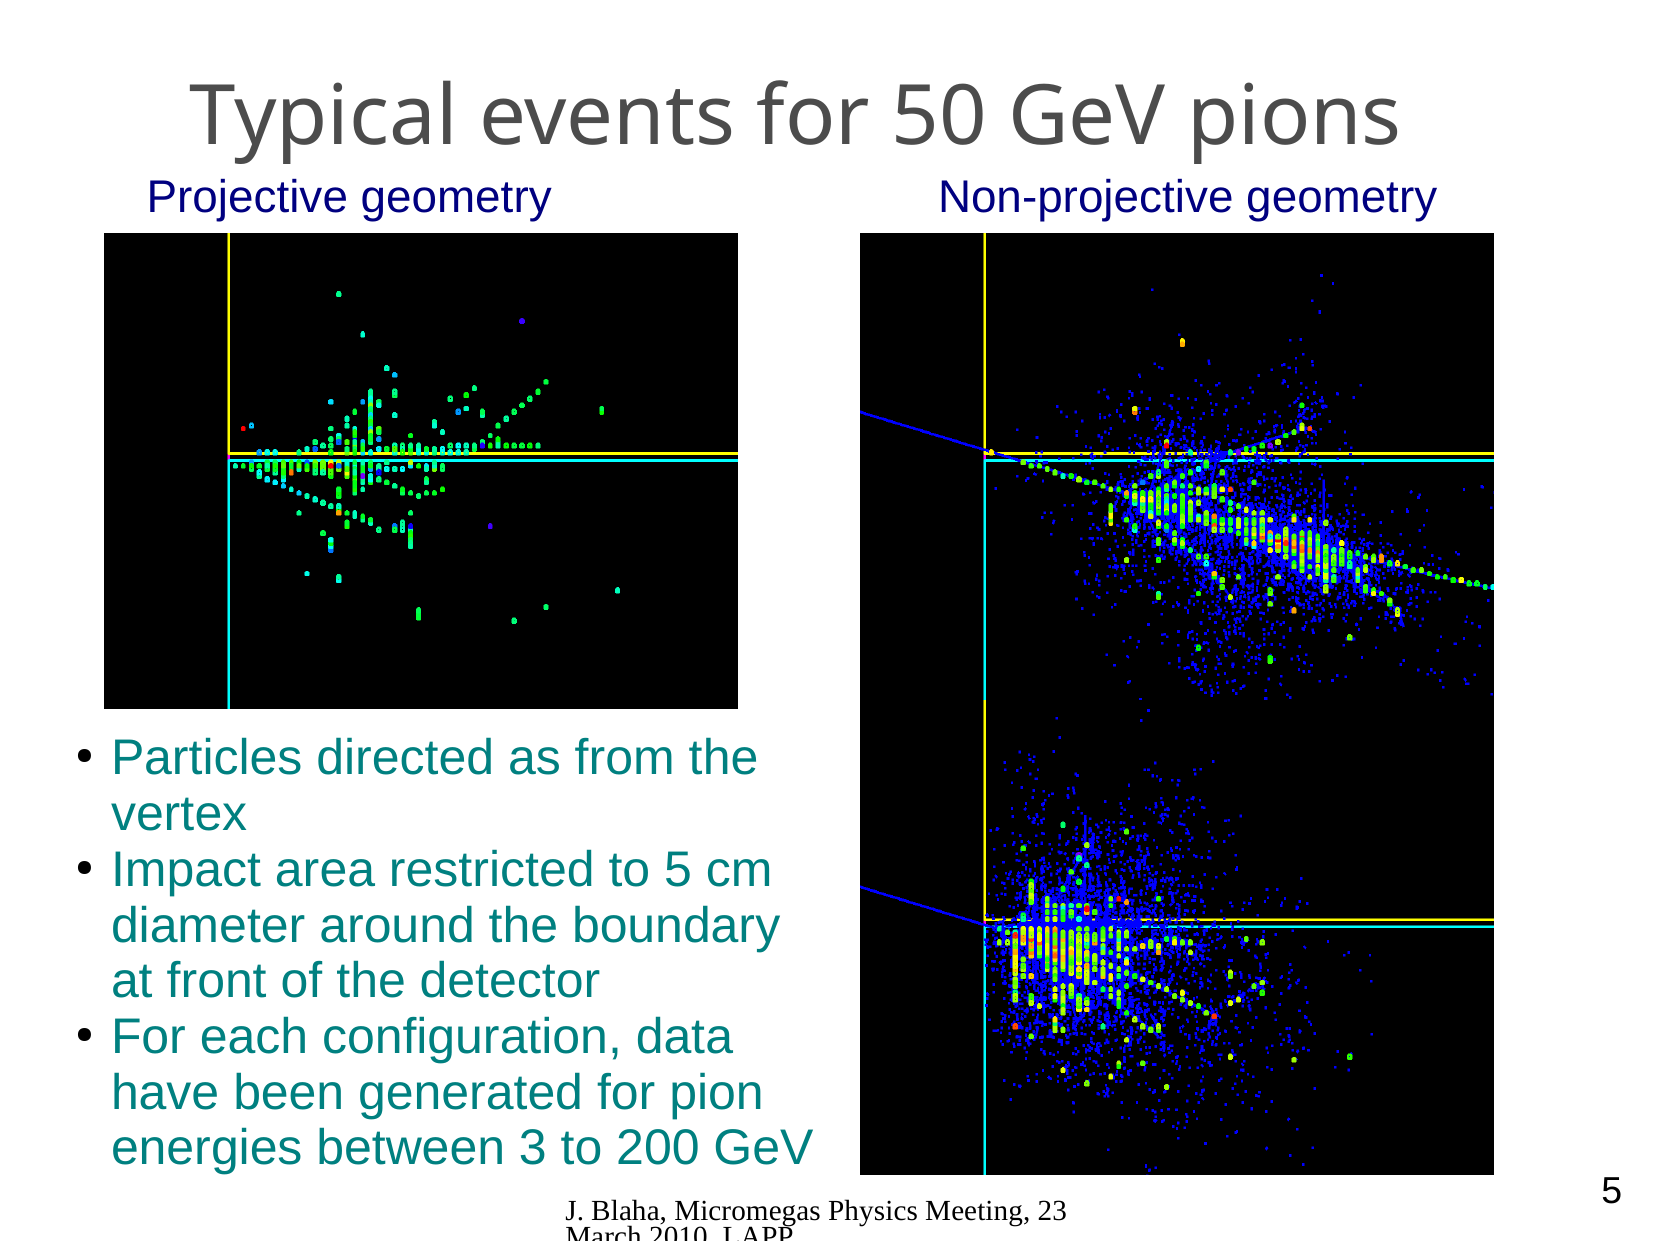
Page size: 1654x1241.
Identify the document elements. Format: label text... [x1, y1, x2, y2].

title Typical events for 50 GeV pions [0, 18, 1634, 208]
text_box Particles directed as from the vertex Impact area restricted to 5 cm diameter around the boundary at front of the detector For each configuration, data have been generated for pion energies between 3 to 200 GeV [25, 722, 836, 1183]
picture [860, 233, 1494, 1175]
text_box Projective geometry [131, 163, 605, 230]
text_box Non-projective geometry [923, 163, 1490, 230]
text_box 5 [1586, 1161, 1637, 1219]
picture [104, 233, 738, 709]
